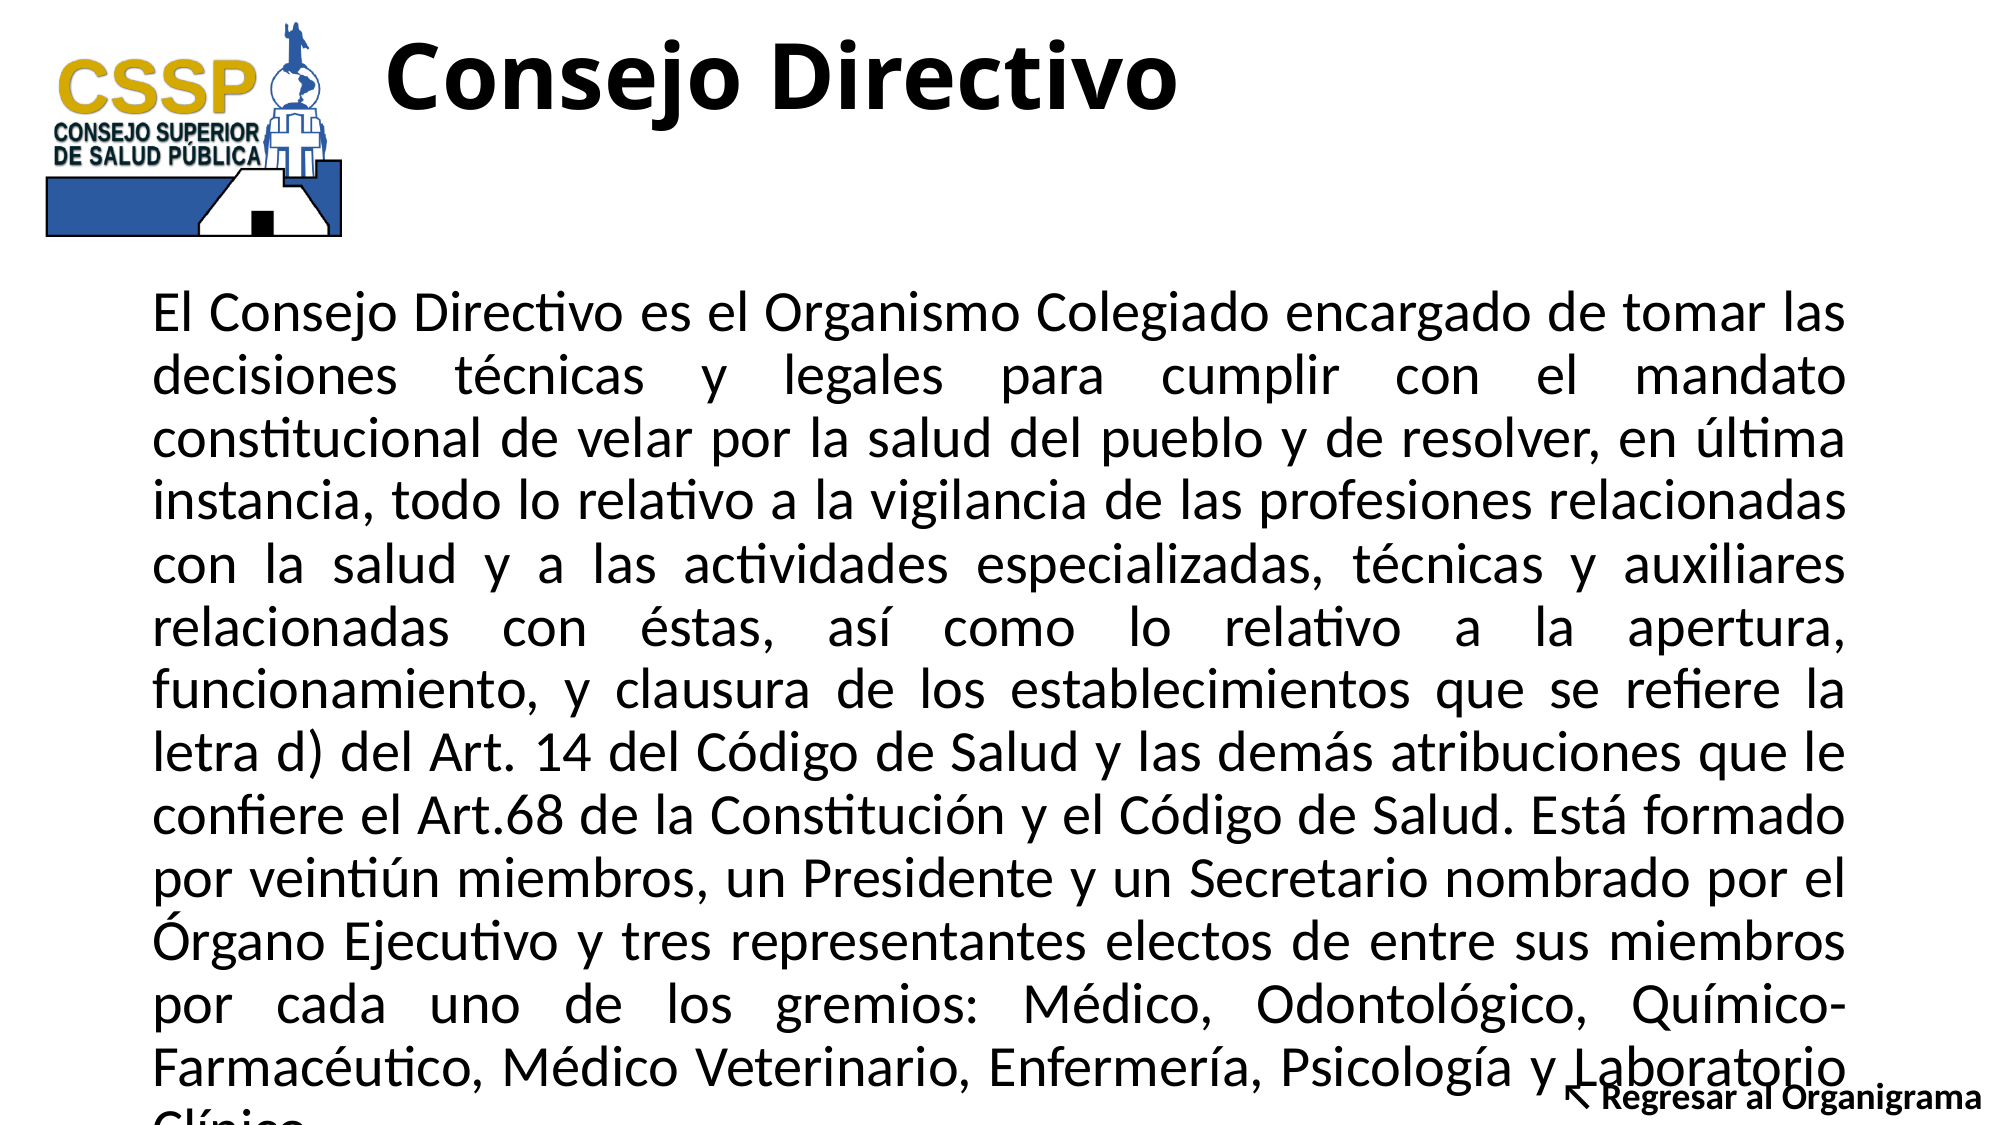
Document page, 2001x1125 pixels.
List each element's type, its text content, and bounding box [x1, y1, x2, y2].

title Consejo Directivo [368, 22, 1863, 241]
text_box ↖ Regresar al Organigrama [1546, 1064, 1999, 1125]
list El Consejo Directivo es el Organismo Colegiado encargado de tomar las decisiones técnicas y legales para cumplir con el mandato constitucional de velar por la salud del pueblo y de resolver, en última instancia, todo lo relativo a la vigilancia de las profesiones relacionadas con la salud y a las actividades especializadas, técnicas y auxiliares relacionadas con éstas, así como lo relativo a la apertura, funcionamiento, y clausura de los establecimientos que se refiere la letra d) del Art. 14 del Código de Salud y las demás atribuciones que le confiere el Art.68 de la Constitución y el Código de Salud. Está formado por veintiún miembros, un Presidente y un Secretario nombrado por el Órgano Ejecutivo y tres representantes electos de entre sus miembros por cada uno de los gremios: Médico, Odontológico, Químico-Farmacéutico, Médico Veterinario, Enfermería, Psicología y Laboratorio Clínico Representante: Presidente del Consejo Superior de Salud Pública, Lic. Elías Daniel Quinteros Valle . Mujeres: 8 Hombres: 13 Total de empleados: 21 [137, 273, 1863, 1066]
picture [44, 22, 342, 237]
